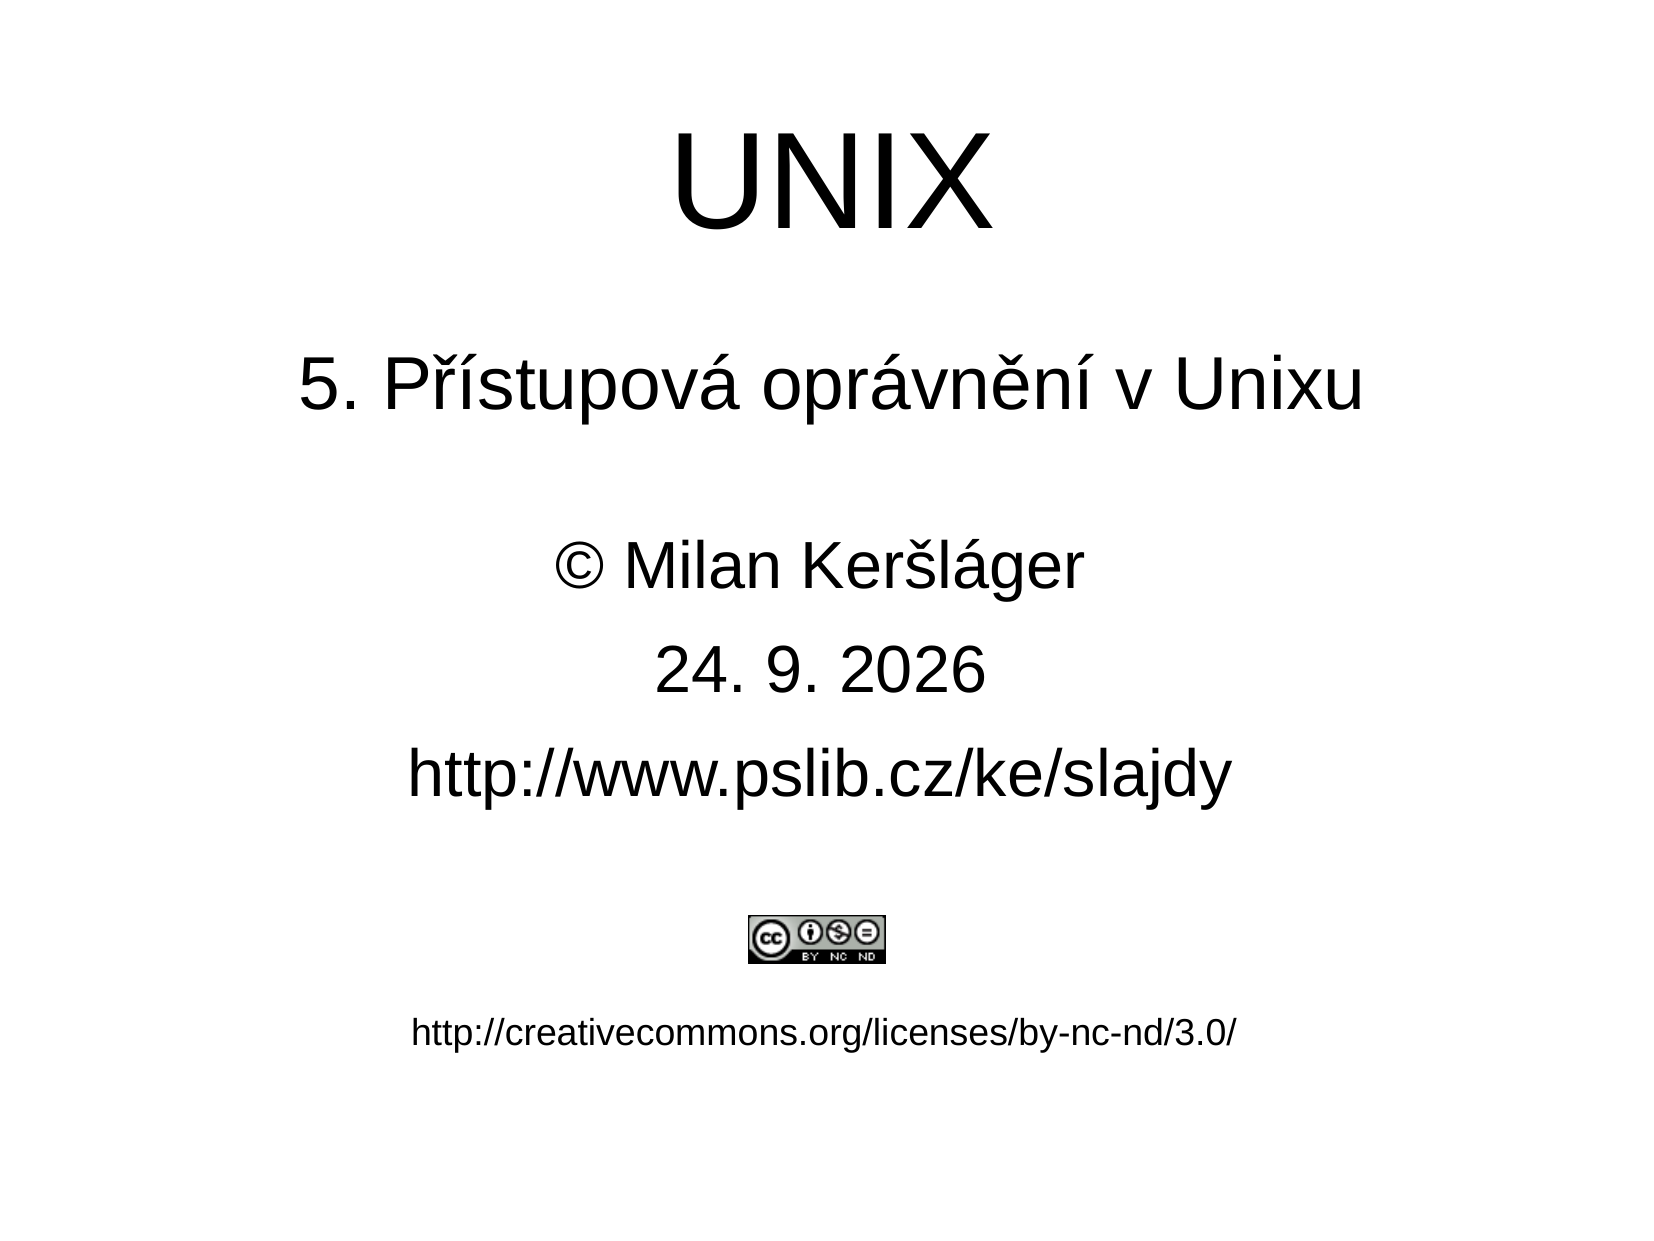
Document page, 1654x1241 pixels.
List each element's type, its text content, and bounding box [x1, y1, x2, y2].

title UNIX 5. Přístupová oprávnění v Unixu [88, 50, 1577, 479]
list © Milan Keršláger 2.6.2010 http://www.pslib.cz/ke/slajdy [76, 527, 1565, 916]
picture [748, 915, 886, 964]
text_box http://creativecommons.org/licenses/by-nc-nd/3.0/ [337, 1003, 1312, 1061]
